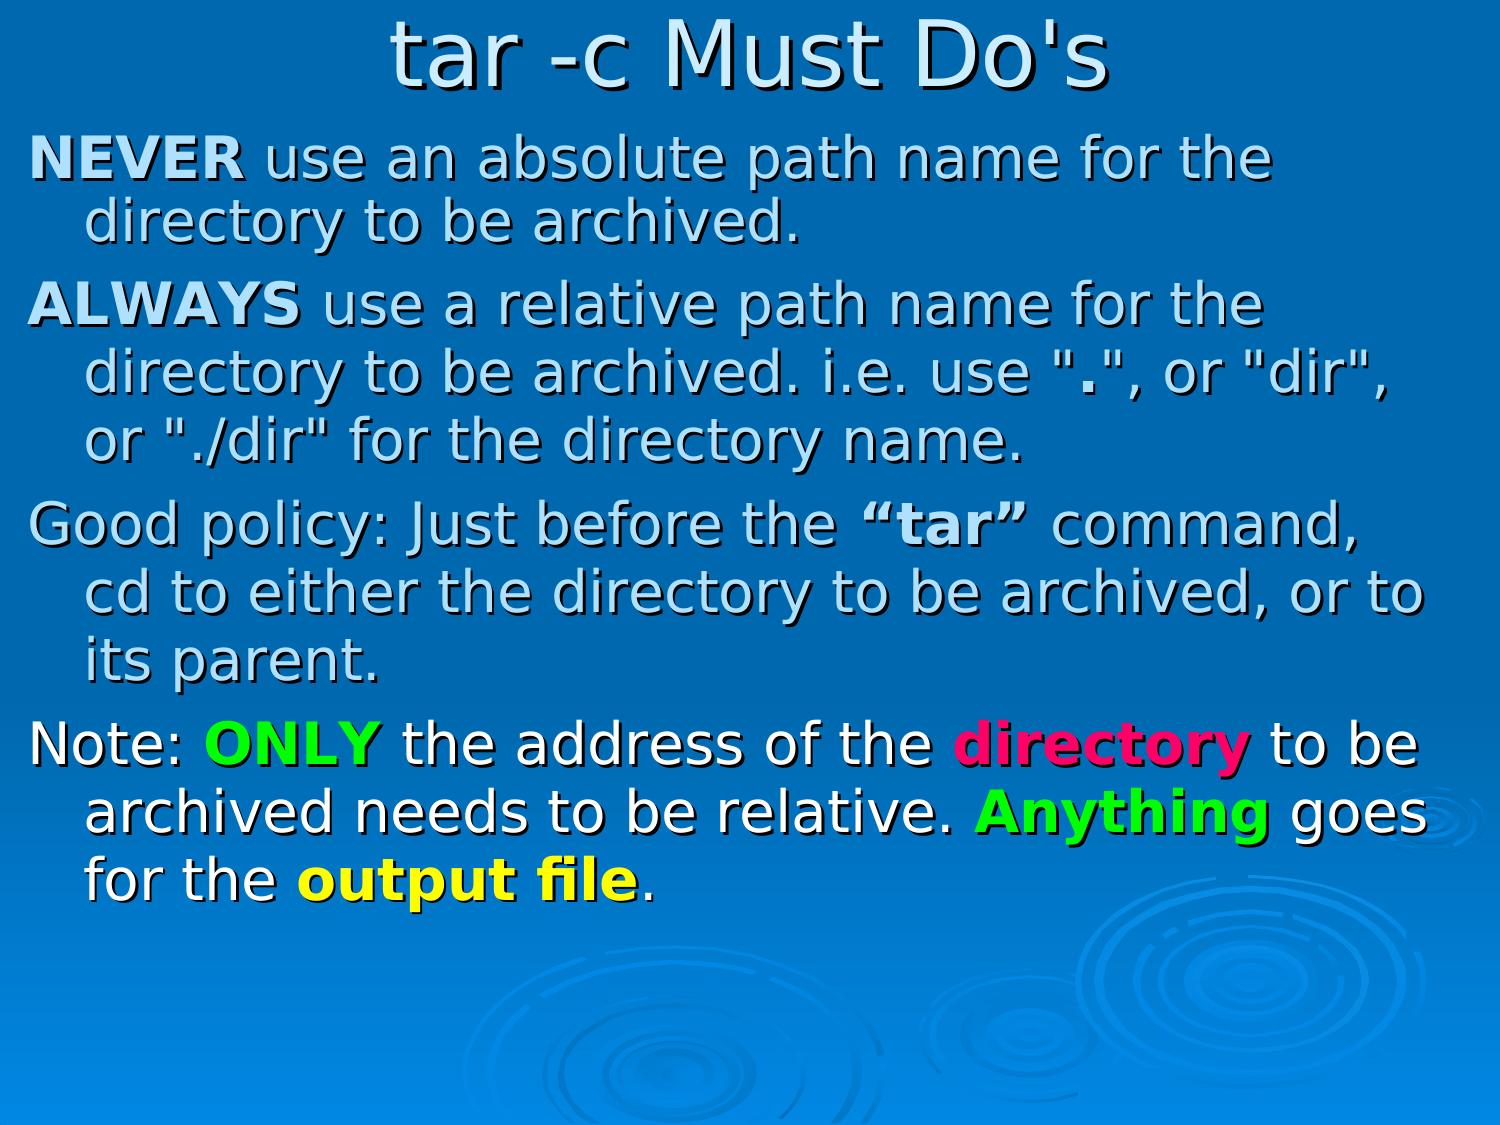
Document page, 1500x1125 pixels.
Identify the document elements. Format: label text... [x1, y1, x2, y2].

title tar -c Must Do's [75, 0, 1426, 118]
list NEVER use an absolute path name for the directory to be archived. ALWAYS use a relative path name for the directory to be archived. i.e. use ".", or "dir", or "./dir" for the directory name. Good policy: Just before the “tar” command, cd to either the directory to be archived, or to its parent. Note: ONLY the address of the directory to be archived needs to be relative. Anything goes for the output file. [12, 120, 1463, 1011]
